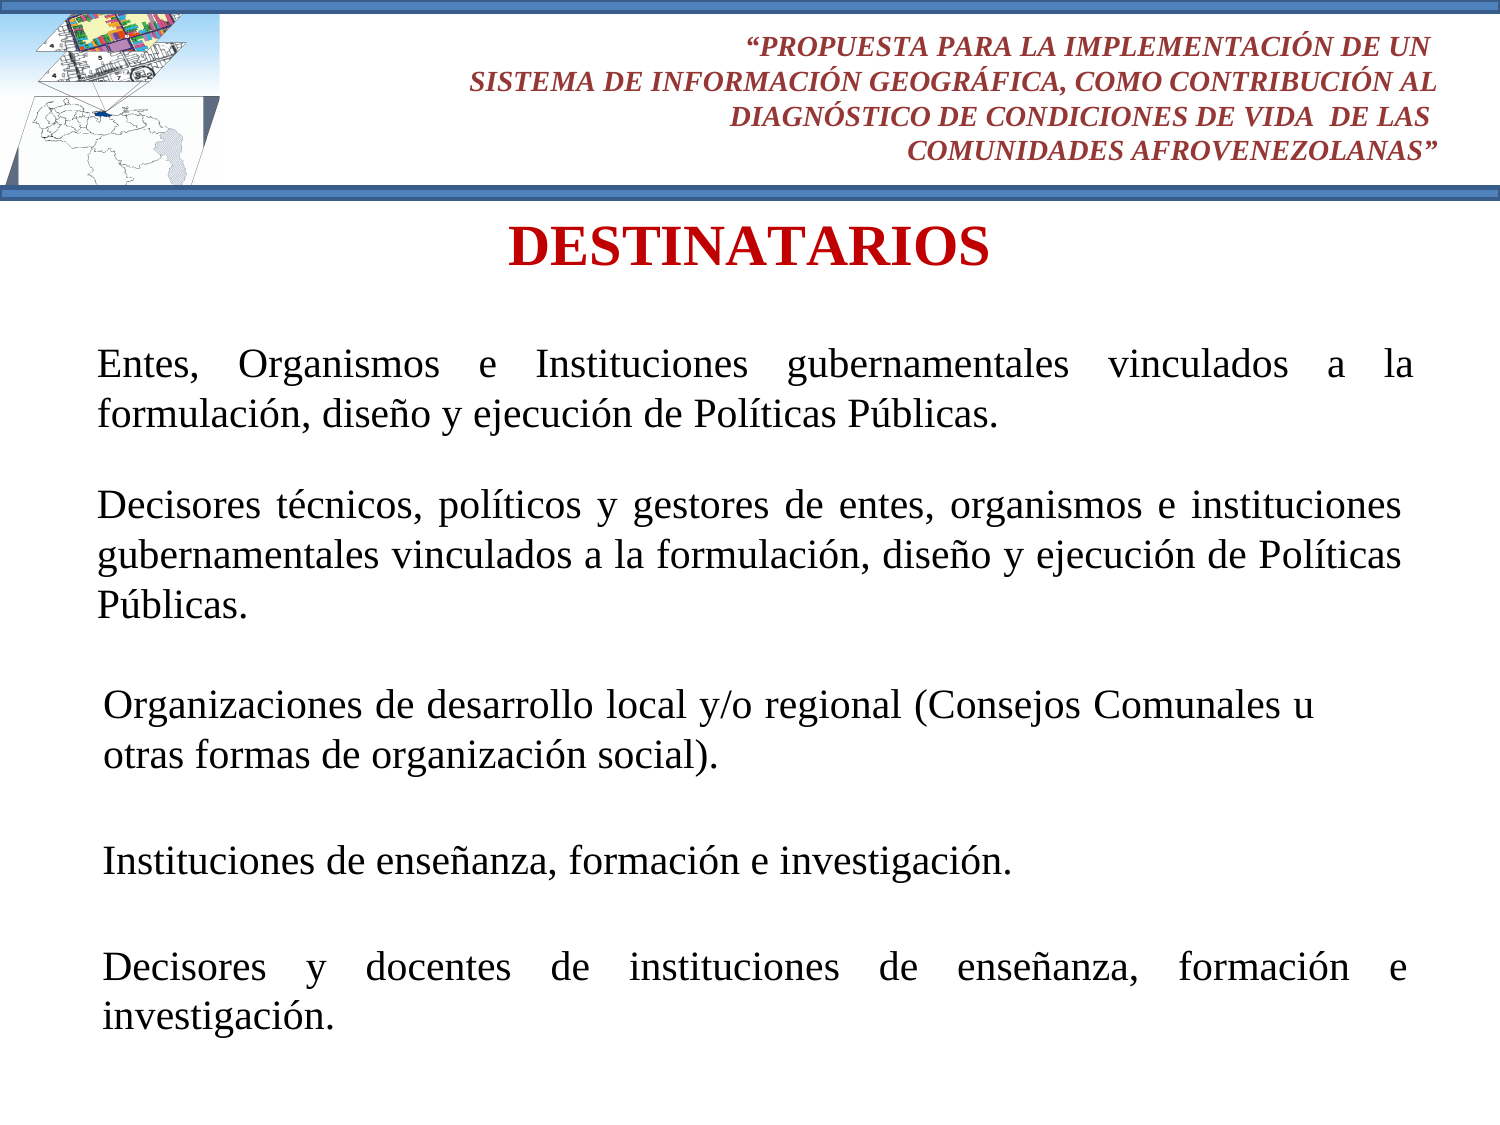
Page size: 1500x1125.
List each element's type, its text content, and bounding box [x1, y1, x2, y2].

picture [0, 12, 220, 187]
text_box [0, 187, 1500, 199]
text_box Decisores técnicos, políticos y gestores de entes, organismos e instituciones gubernamentales vinculados a la formulación, diseño y ejecución de Políticas Públicas. [82, 468, 1419, 635]
text_box Organizaciones de desarrollo local y/o regional (Consejos Comunales u otras formas de organización social). [88, 668, 1331, 785]
text_box “PROPUESTA PARA LA IMPLEMENTACIÓN DE UN SISTEMA DE INFORMACIÓN GEOGRÁFICA, COMO CONTRIBUCIÓN AL DIAGNÓSTICO DE CONDICIONES DE VIDA DE LAS COMUNIDADES AFROVENEZOLANAS” [445, 19, 1454, 175]
text_box Decisores y docentes de instituciones de enseñanza, formación e investigación. [87, 930, 1424, 1047]
picture [82, 635, 1408, 761]
text_box Entes, Organismos e Instituciones gubernamentales vinculados a la formulación, diseño y ejecución de Políticas Públicas. [82, 328, 1430, 444]
text_box DESTINATARIOS [0, 199, 1500, 285]
text_box [0, 0, 1500, 12]
text_box Instituciones de enseñanza, formación e investigación. [87, 825, 1436, 891]
